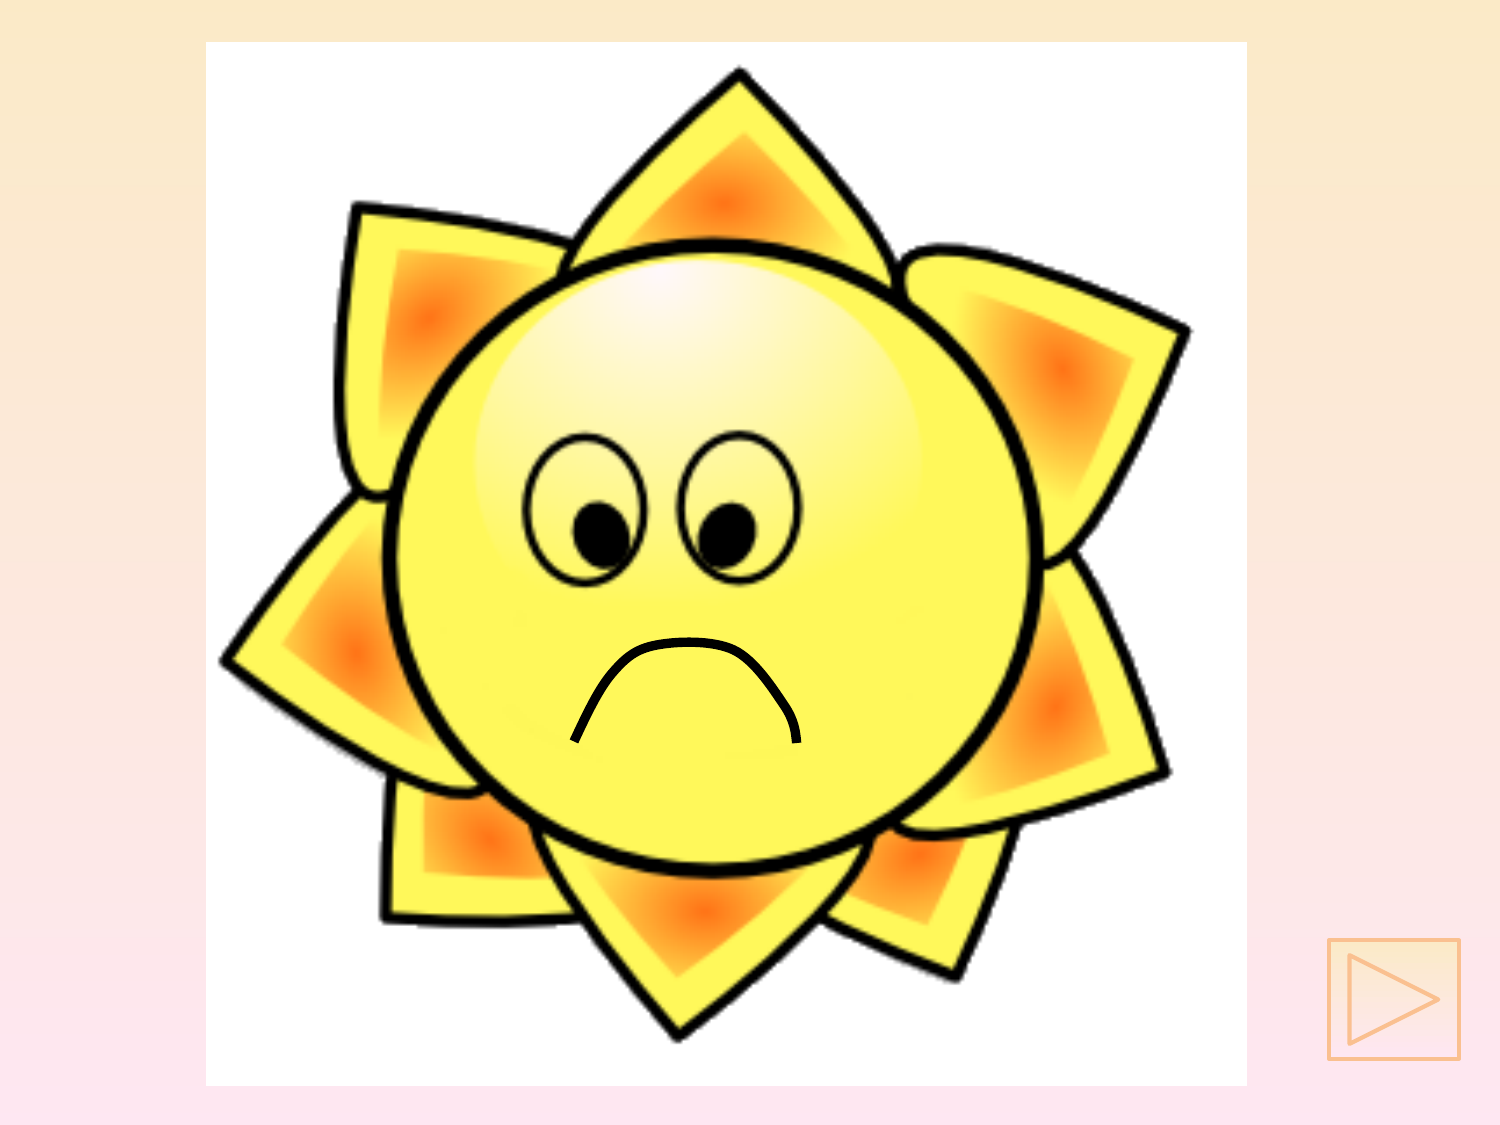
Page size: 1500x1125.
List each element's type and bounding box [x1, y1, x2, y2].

text_box [1328, 940, 1459, 1059]
picture [206, 42, 1247, 1086]
